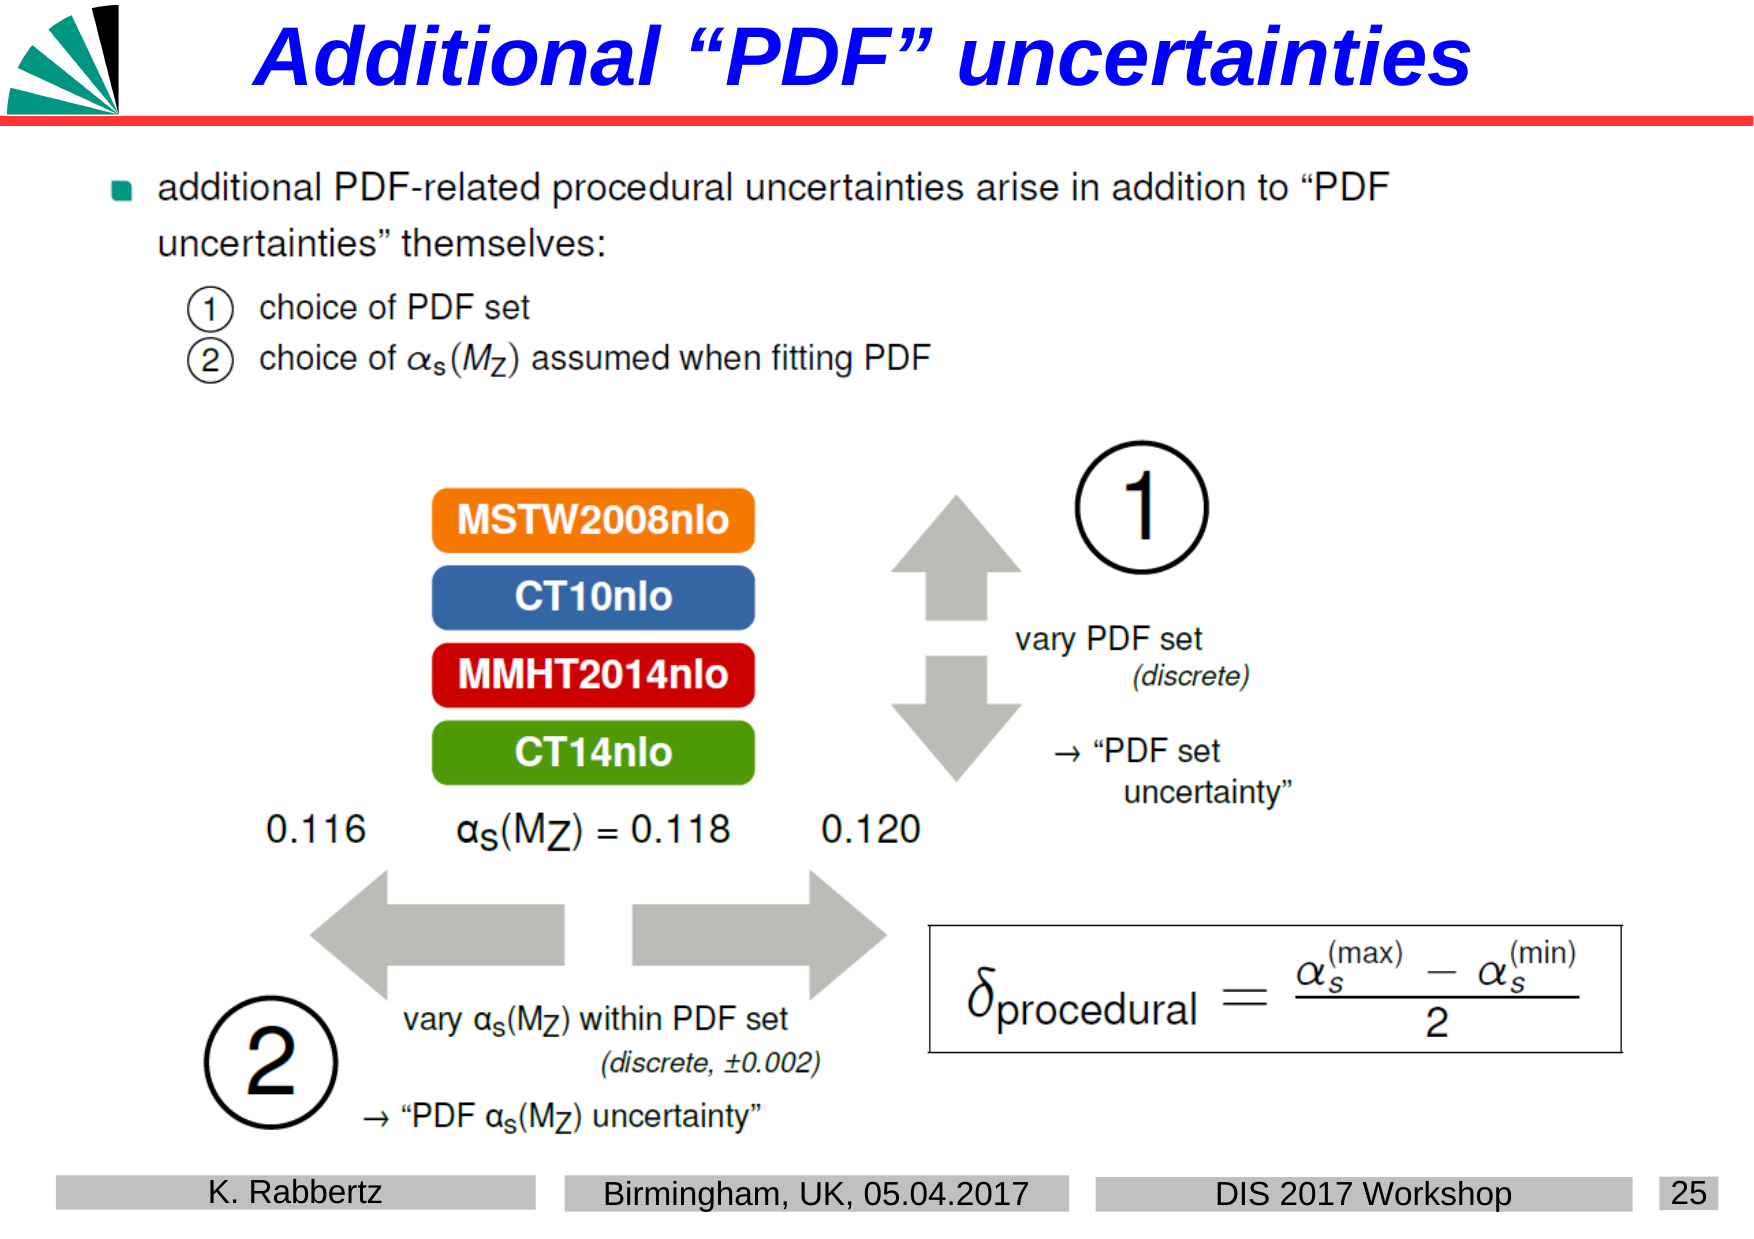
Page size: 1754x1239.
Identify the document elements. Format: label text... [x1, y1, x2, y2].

picture [7, 5, 119, 116]
picture [89, 150, 1648, 1145]
title Additional “PDF” uncertainties [123, 0, 1606, 114]
